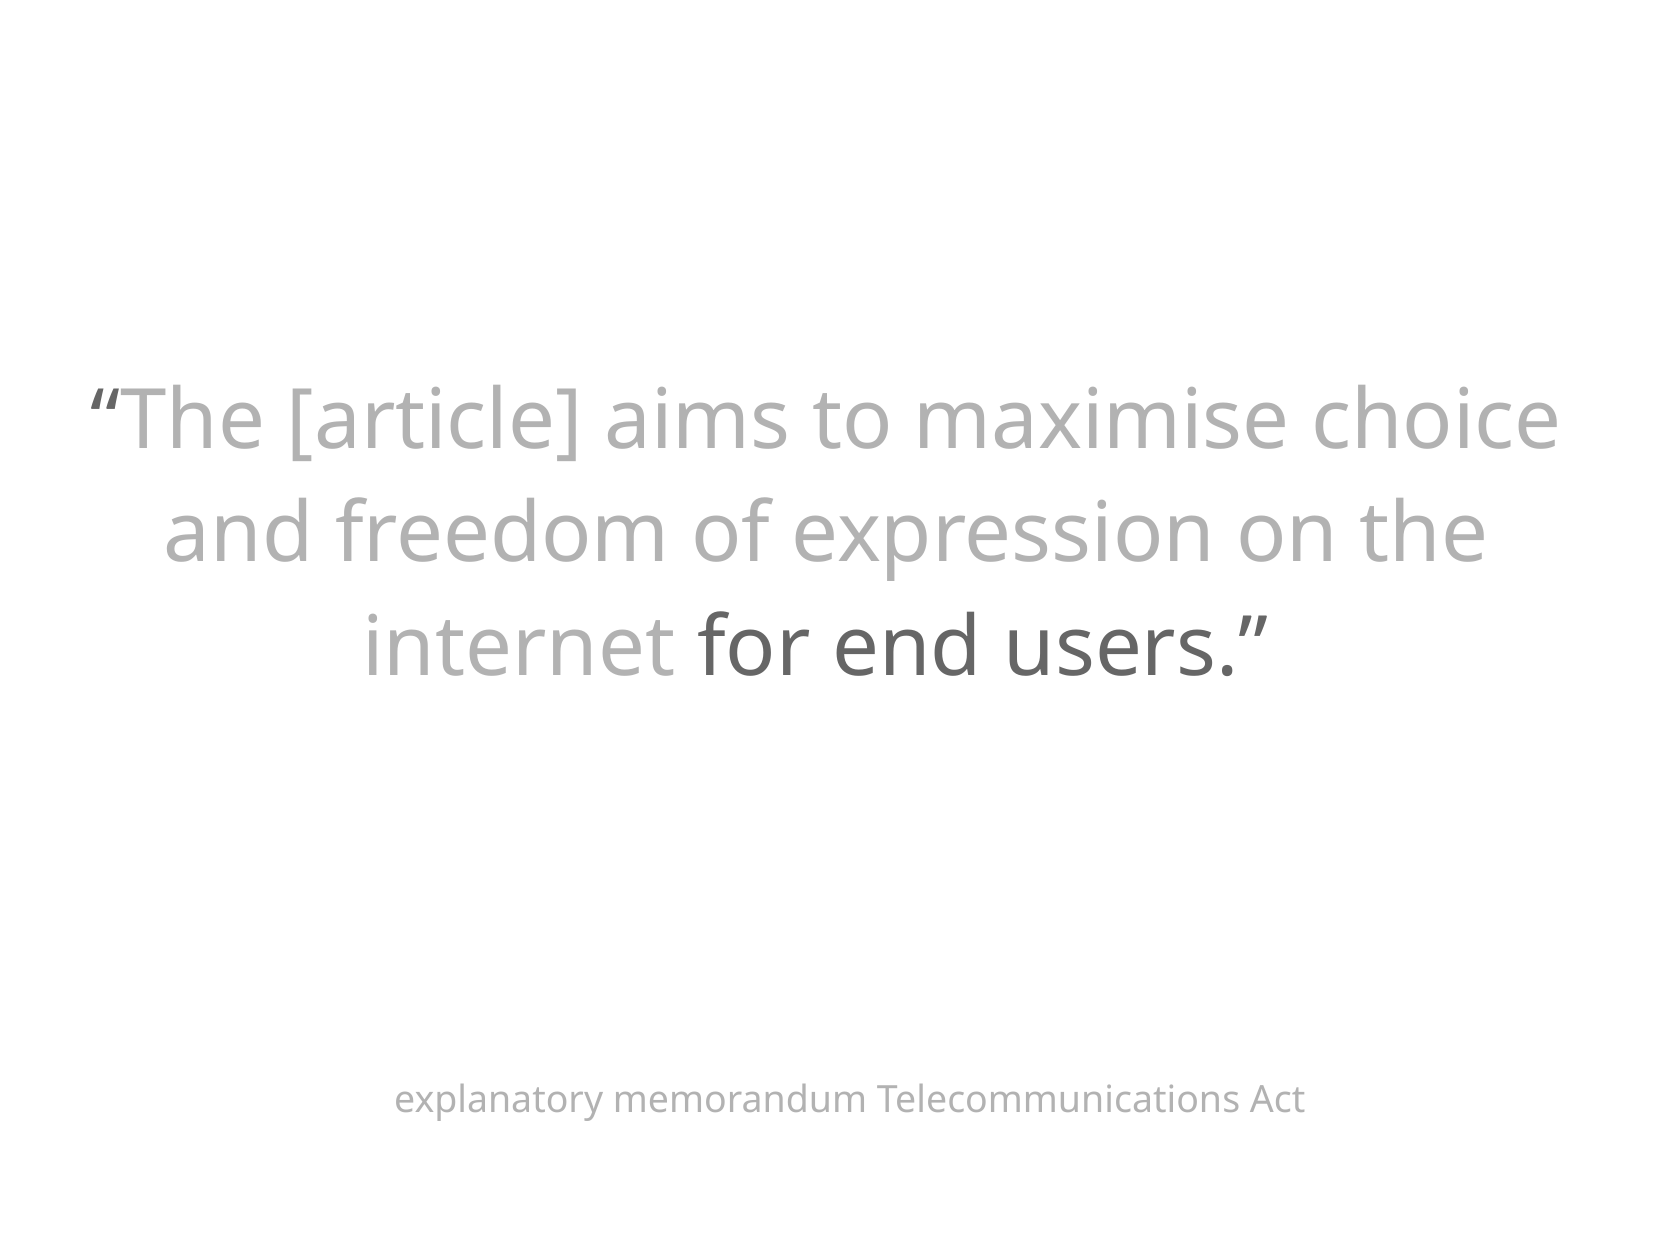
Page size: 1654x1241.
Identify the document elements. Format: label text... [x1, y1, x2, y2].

text_box explanatory memorandum Telecommunications Act [379, 1065, 1275, 1122]
subtitle “The [article] aims to maximise choice and freedom of expression on the internet for end users.” [82, 49, 1571, 1010]
